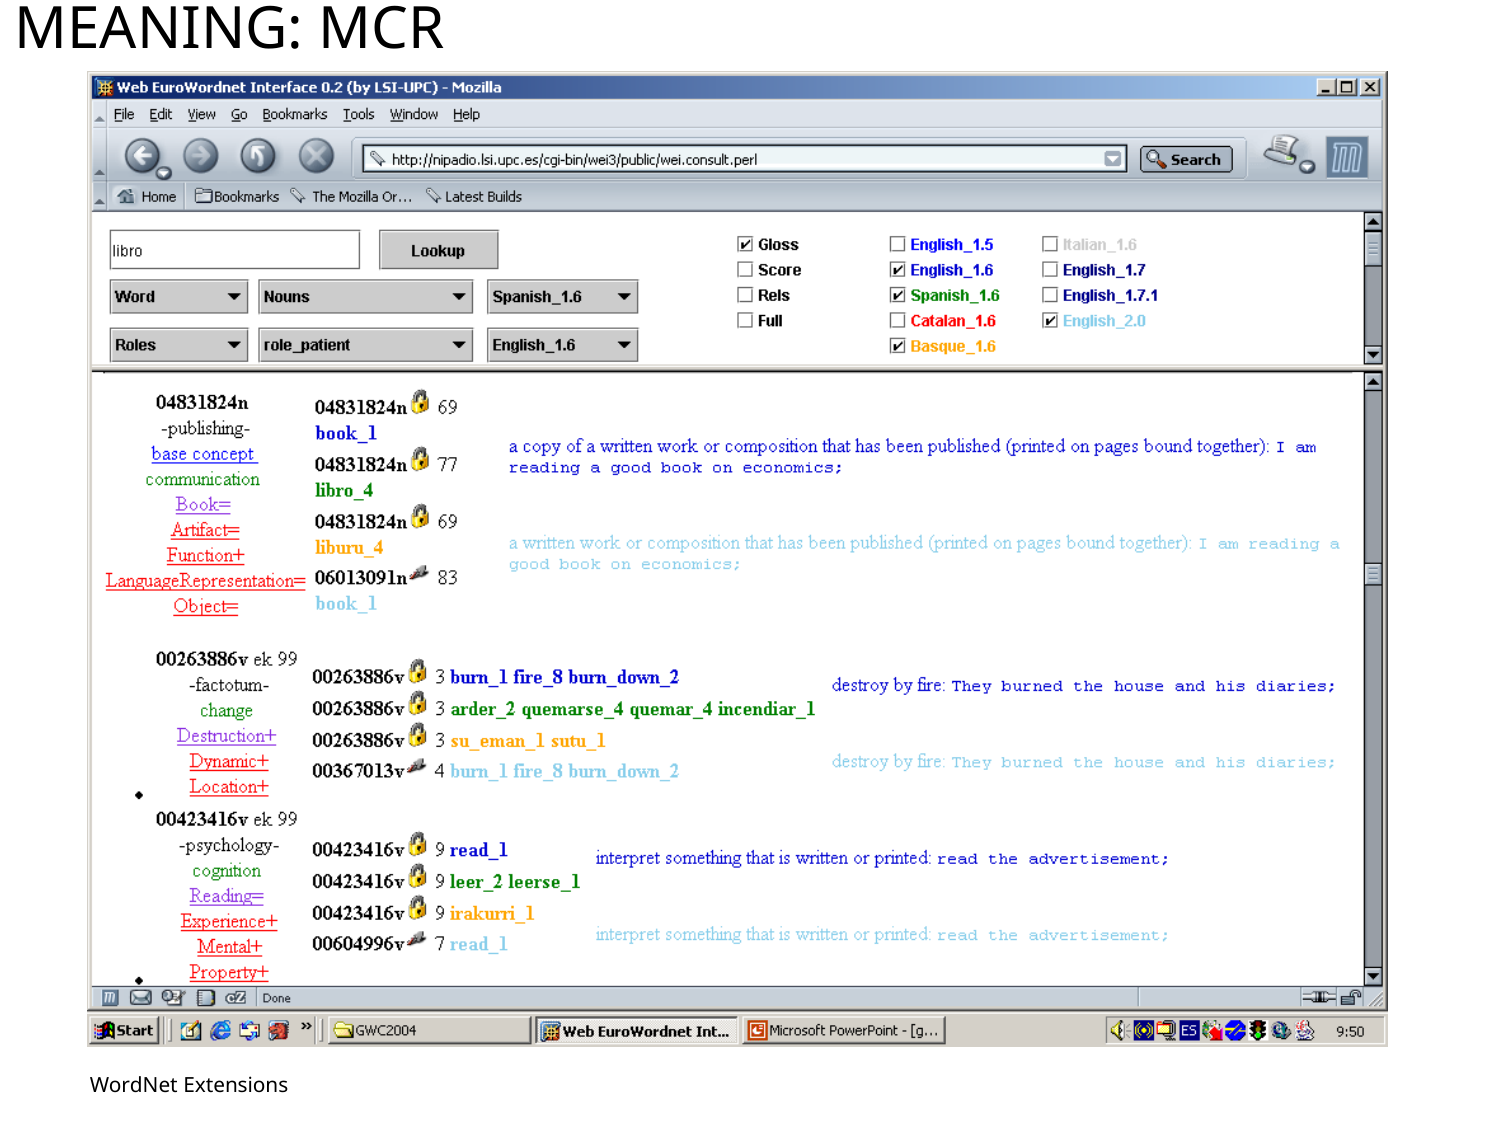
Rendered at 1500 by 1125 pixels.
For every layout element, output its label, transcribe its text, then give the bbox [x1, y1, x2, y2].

title MEANING: MCR [0, 0, 1500, 70]
picture [87, 71, 1388, 1047]
